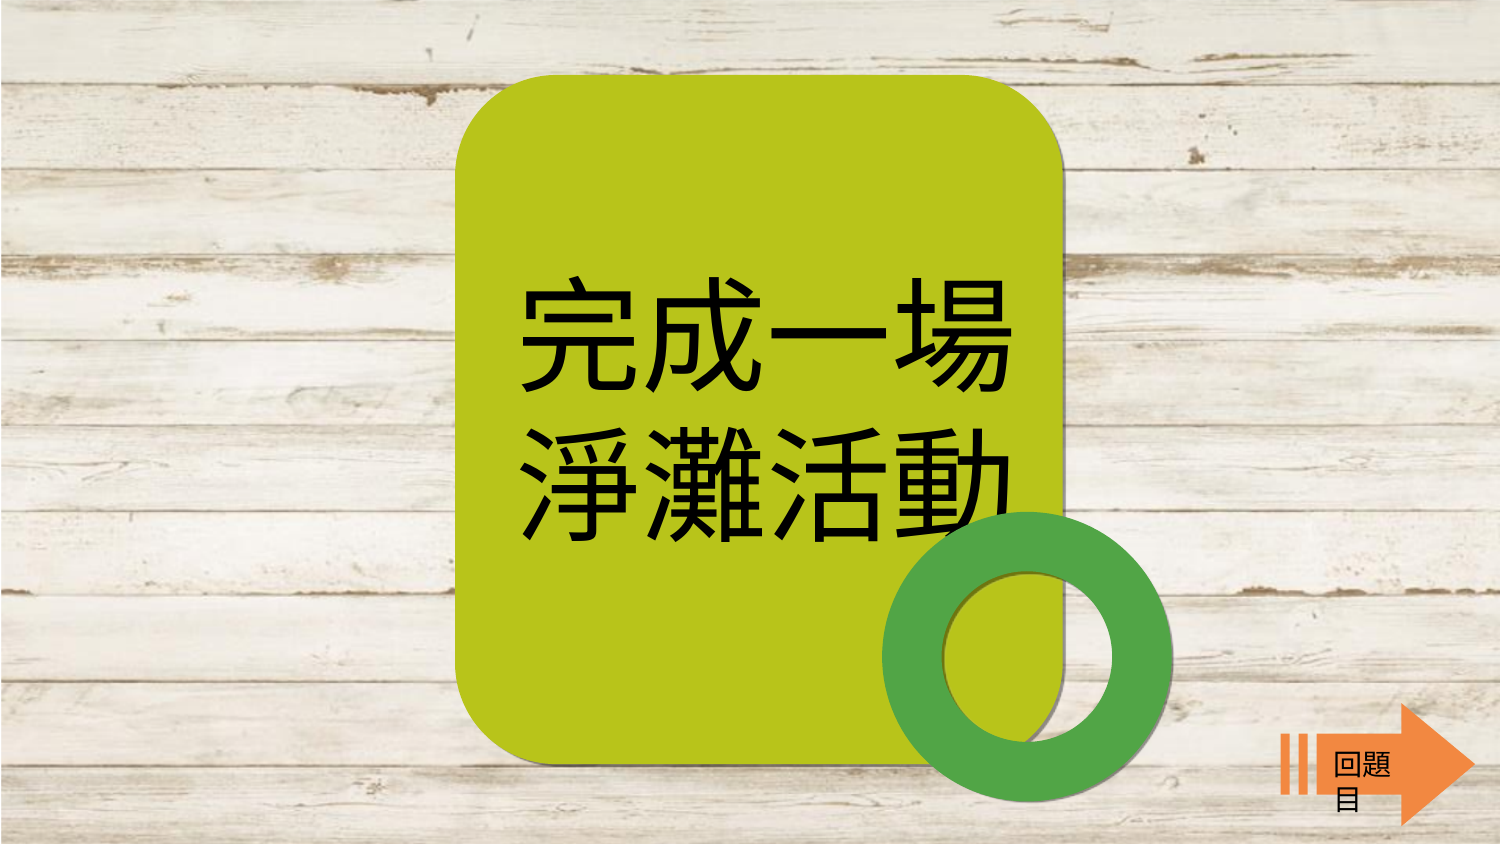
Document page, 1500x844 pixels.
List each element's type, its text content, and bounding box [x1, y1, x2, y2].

text_box 回題目 [1318, 738, 1437, 790]
text_box [455, 74, 1172, 802]
text_box [1316, 703, 1476, 827]
picture [0, 0, 1500, 844]
text_box [1340, 790, 1355, 794]
text_box [1298, 733, 1308, 795]
text_box 完成一場淨灘活動 [501, 250, 1041, 569]
text_box [1280, 733, 1290, 795]
